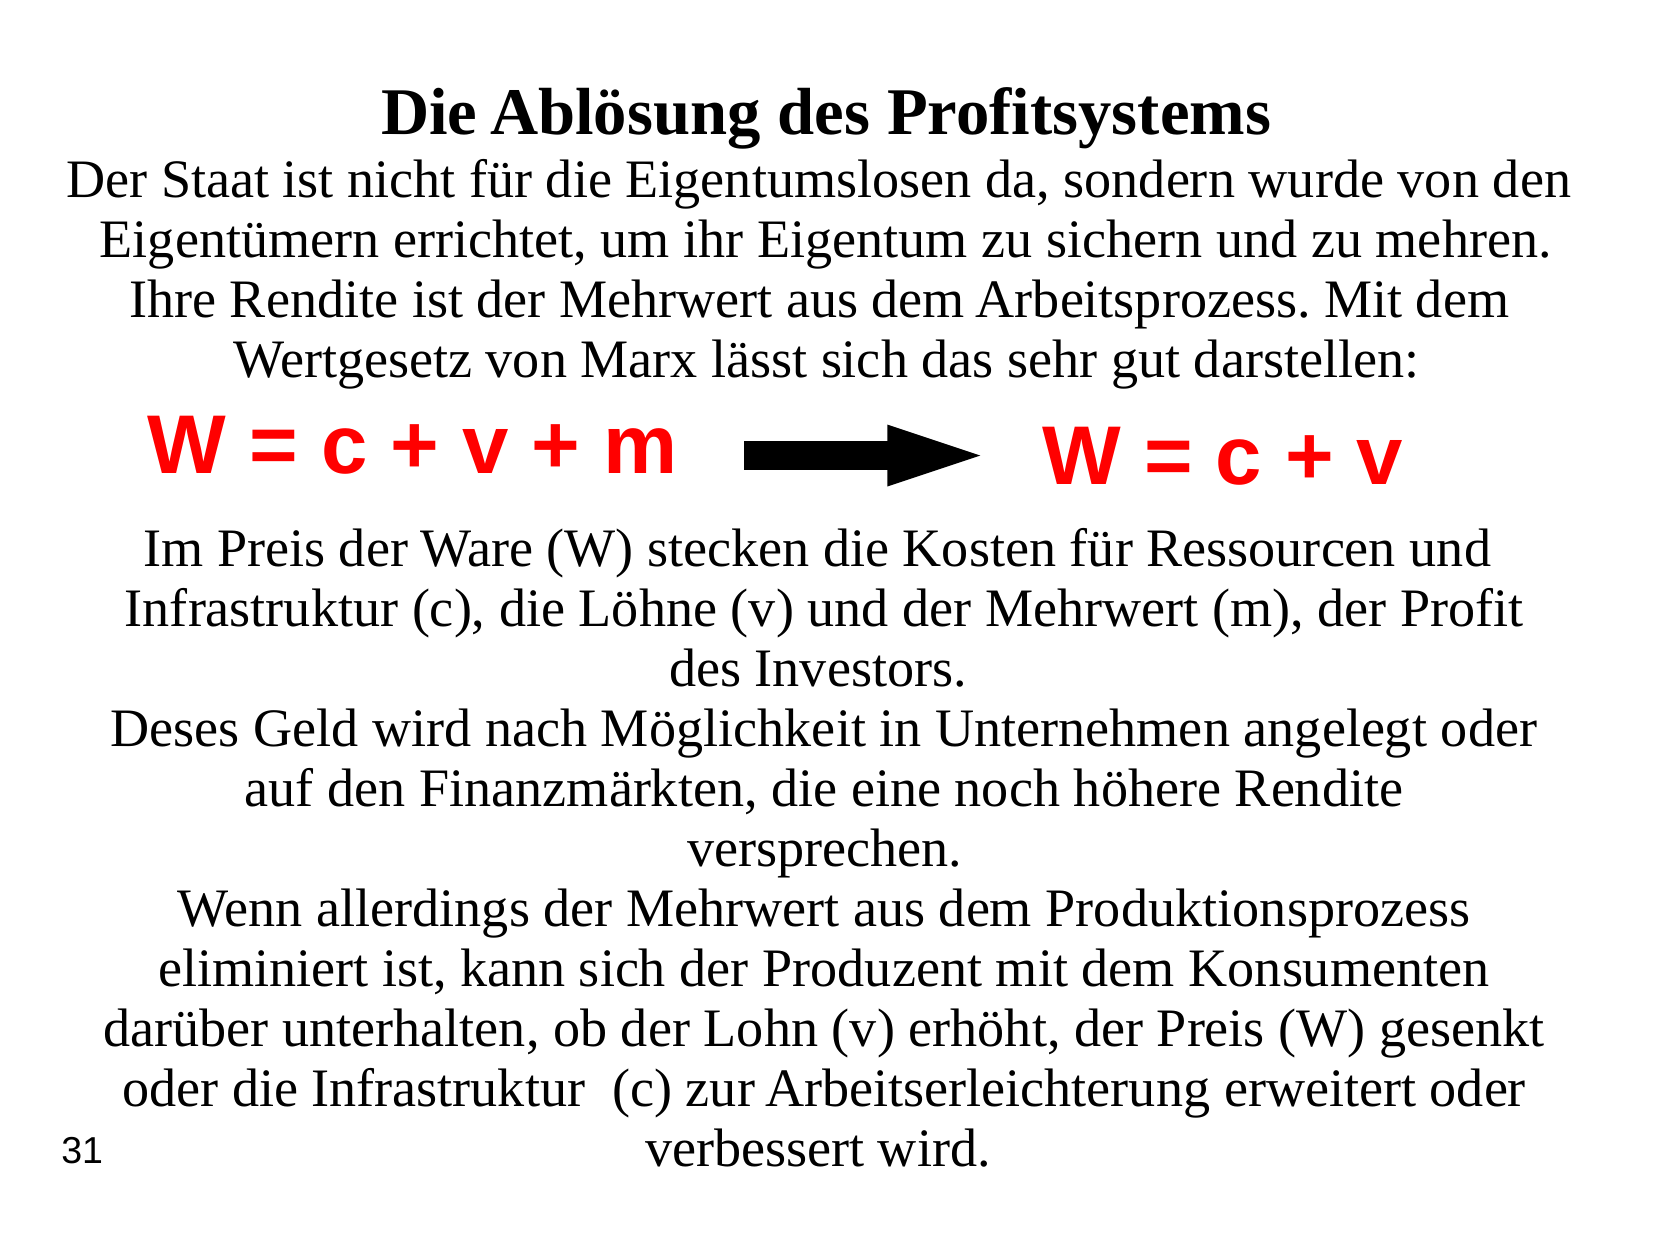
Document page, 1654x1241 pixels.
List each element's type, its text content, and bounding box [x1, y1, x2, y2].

text_box Im Preis der Ware (W) stecken die Kosten für Ressourcen und Infrastruktur (c), die Löhne (v) und der Mehrwert (m), der Profit des Investors. Deses Geld wird nach Möglichkeit in Unternehmen angelegt oder auf den Finanzmärkten, die eine noch höhere Rendite versprechen. Wenn allerdings der Mehrwert aus dem Produktionsprozess eliminiert ist, kann sich der Produzent mit dem Konsumenten darüber unterhalten, ob der Lohn (v) erhöht, der Preis (W) gesenkt oder die Infrastruktur (c) zur Arbeitserleichterung erweitert oder verbessert wird. [88, 511, 1565, 1186]
text_box <Nummer> [46, 1122, 264, 1193]
text_box W = c + v [1027, 401, 1447, 510]
text_box W = c + v + m [133, 397, 717, 511]
text_box Die Ablösung des Profitsystems Der Staat ist nicht für die Eigentumslosen da, sondern wurde von den Eigentümern errichtet, um ihr Eigentum zu sichern und zu mehren. Ihre Rendite ist der Mehrwert aus dem Arbeitsprozess. Mit dem Wertgesetz von Marx lässt sich das sehr gut darstellen: [51, 67, 1602, 397]
